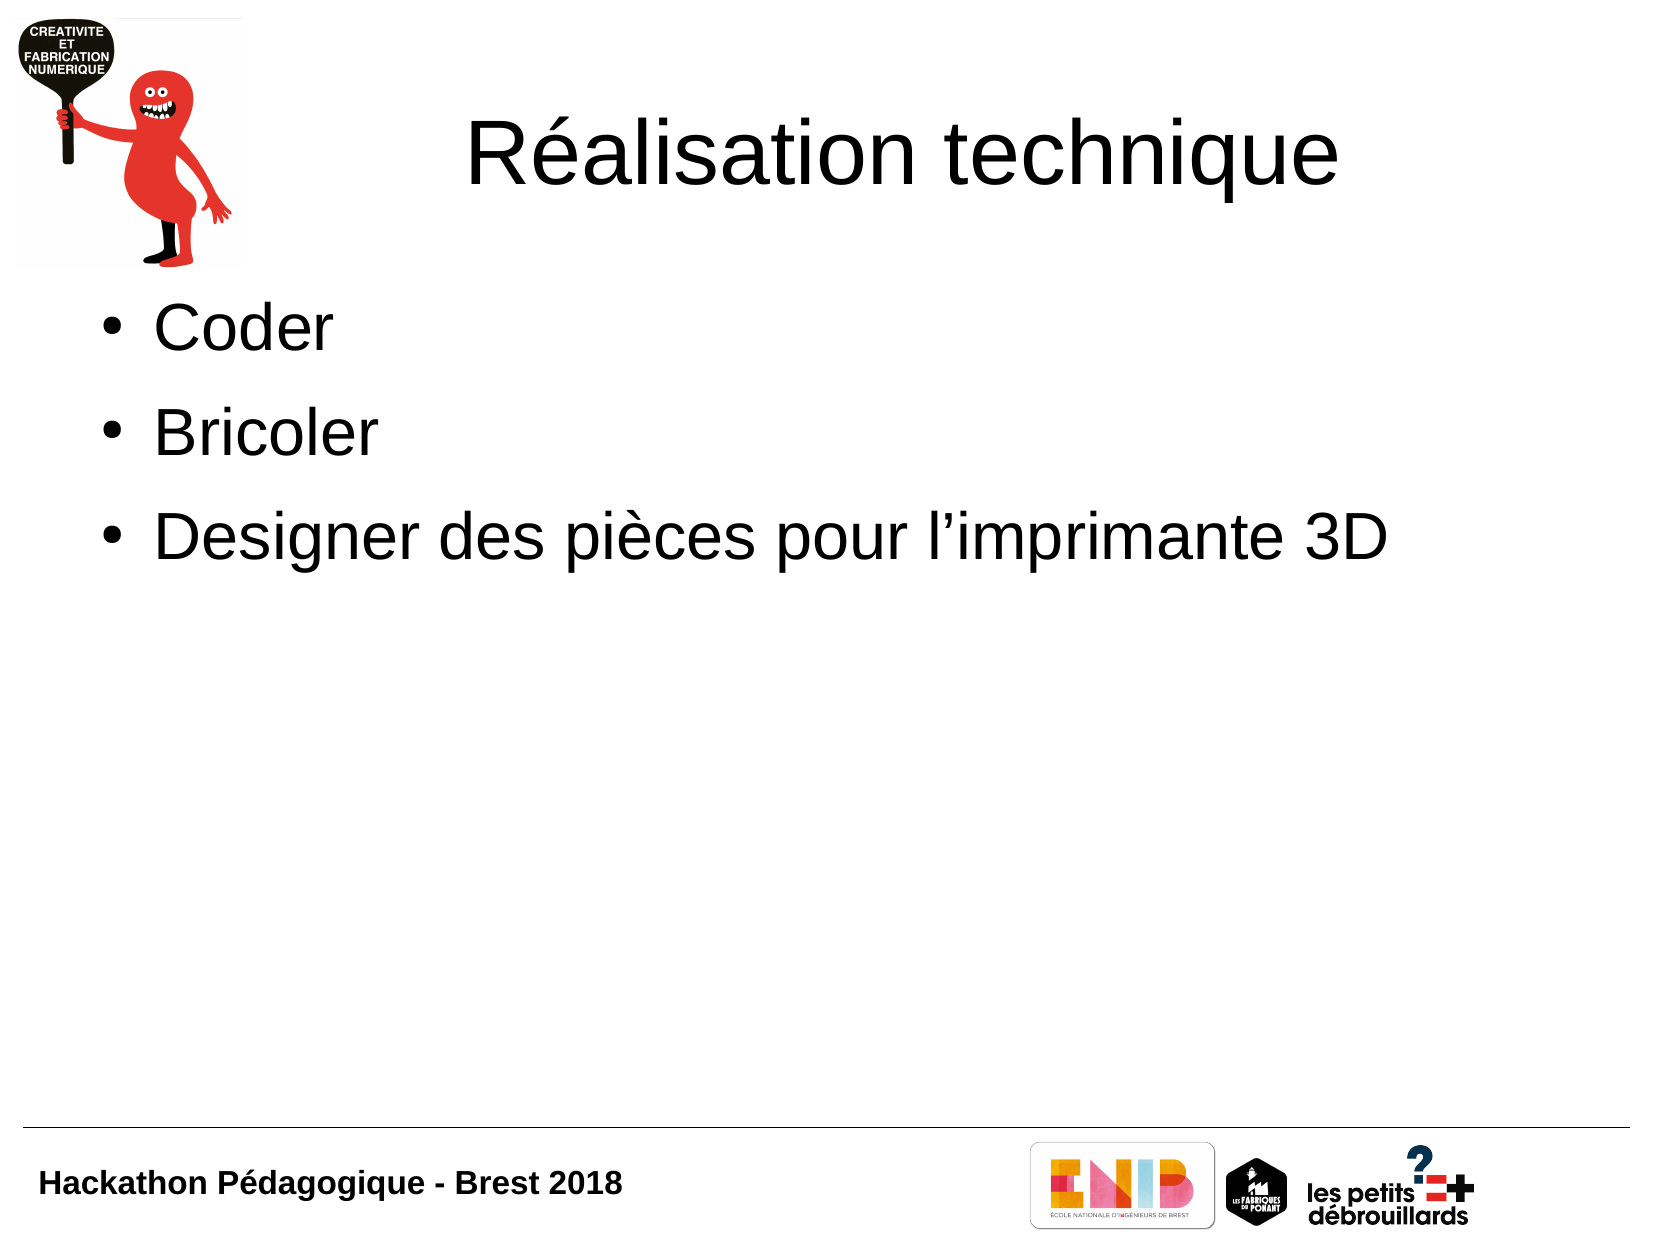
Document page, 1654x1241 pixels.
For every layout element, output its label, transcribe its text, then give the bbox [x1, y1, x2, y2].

list Coder Bricoler Designer des pièces pour l’imprimante 3D [82, 290, 1571, 1109]
picture [1308, 1145, 1474, 1225]
picture [1015, 1127, 1287, 1241]
picture [15, 18, 243, 269]
text_box Hackathon Pédagogique - Brest 2018 [23, 1157, 945, 1210]
title Réalisation technique [236, 49, 1571, 257]
